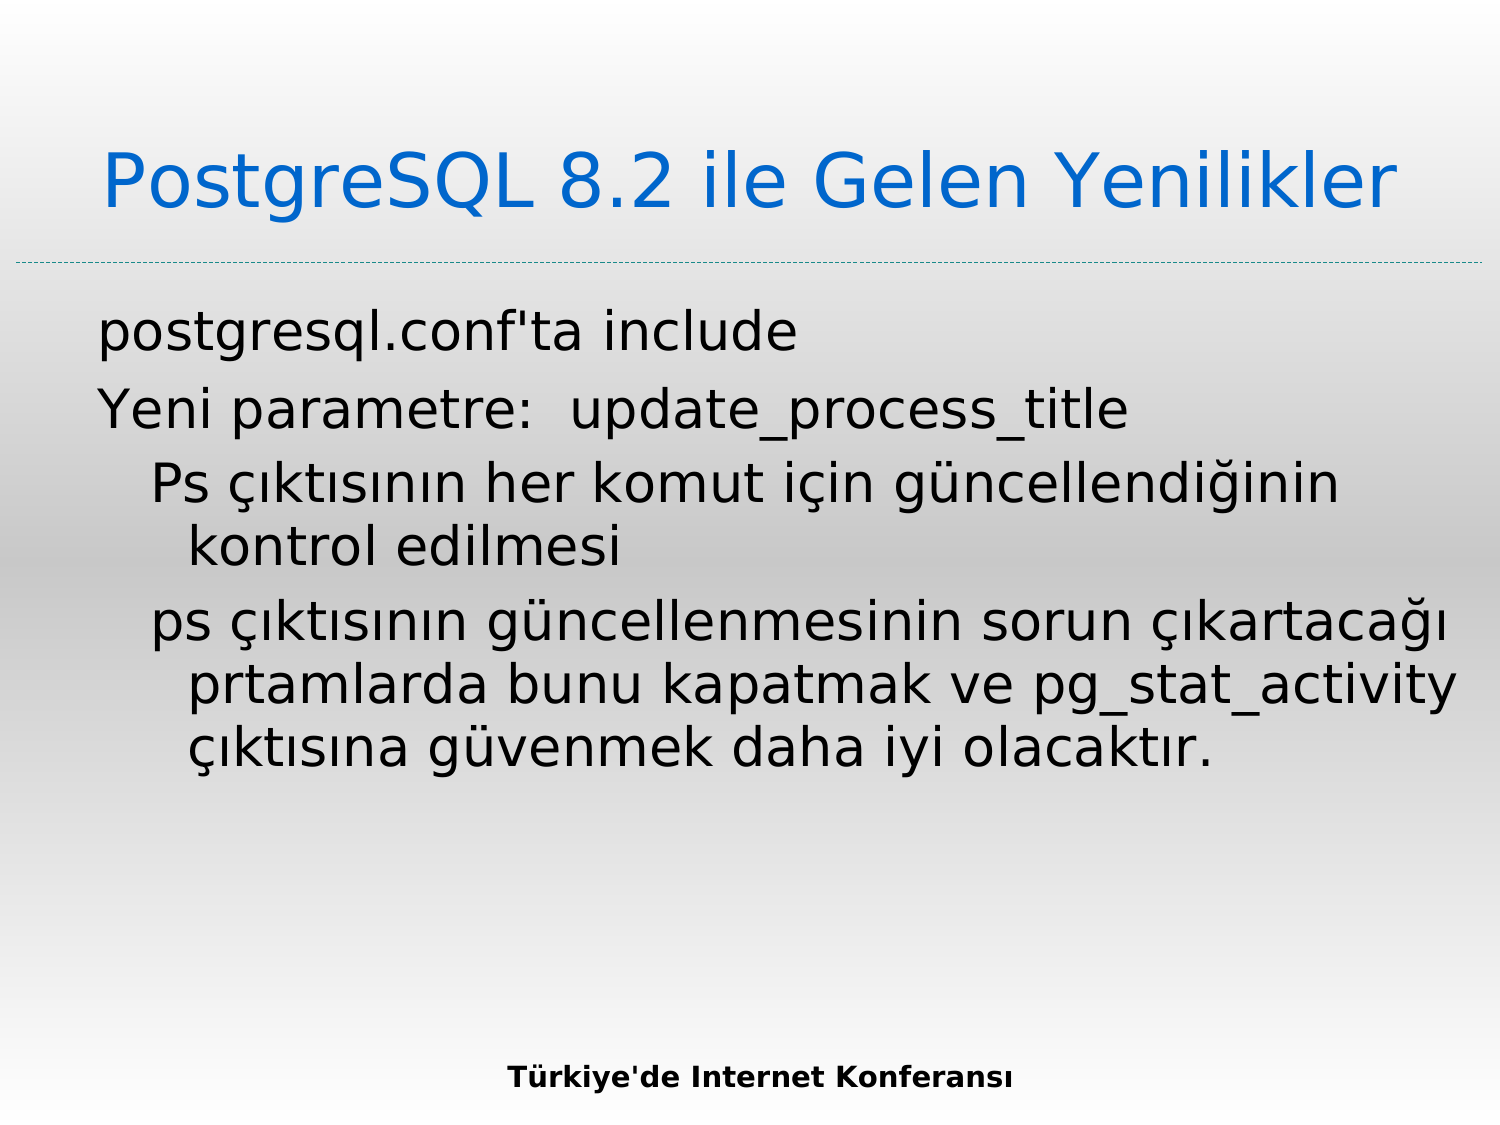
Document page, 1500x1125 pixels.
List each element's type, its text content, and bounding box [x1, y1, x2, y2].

title PostgreSQL 8.2 ile Gelen Yenilikler [0, 0, 1500, 225]
list postgresql.conf'ta include Yeni parametre: update_process_title Ps çıktısının her komut için güncellendiğinin kontrol edilmesi ps çıktısının güncellenmesinin sorun çıkartacağı prtamlarda bunu kapatmak ve pg_stat_activity çıktısına güvenmek daha iyi olacaktır. [0, 299, 1500, 975]
